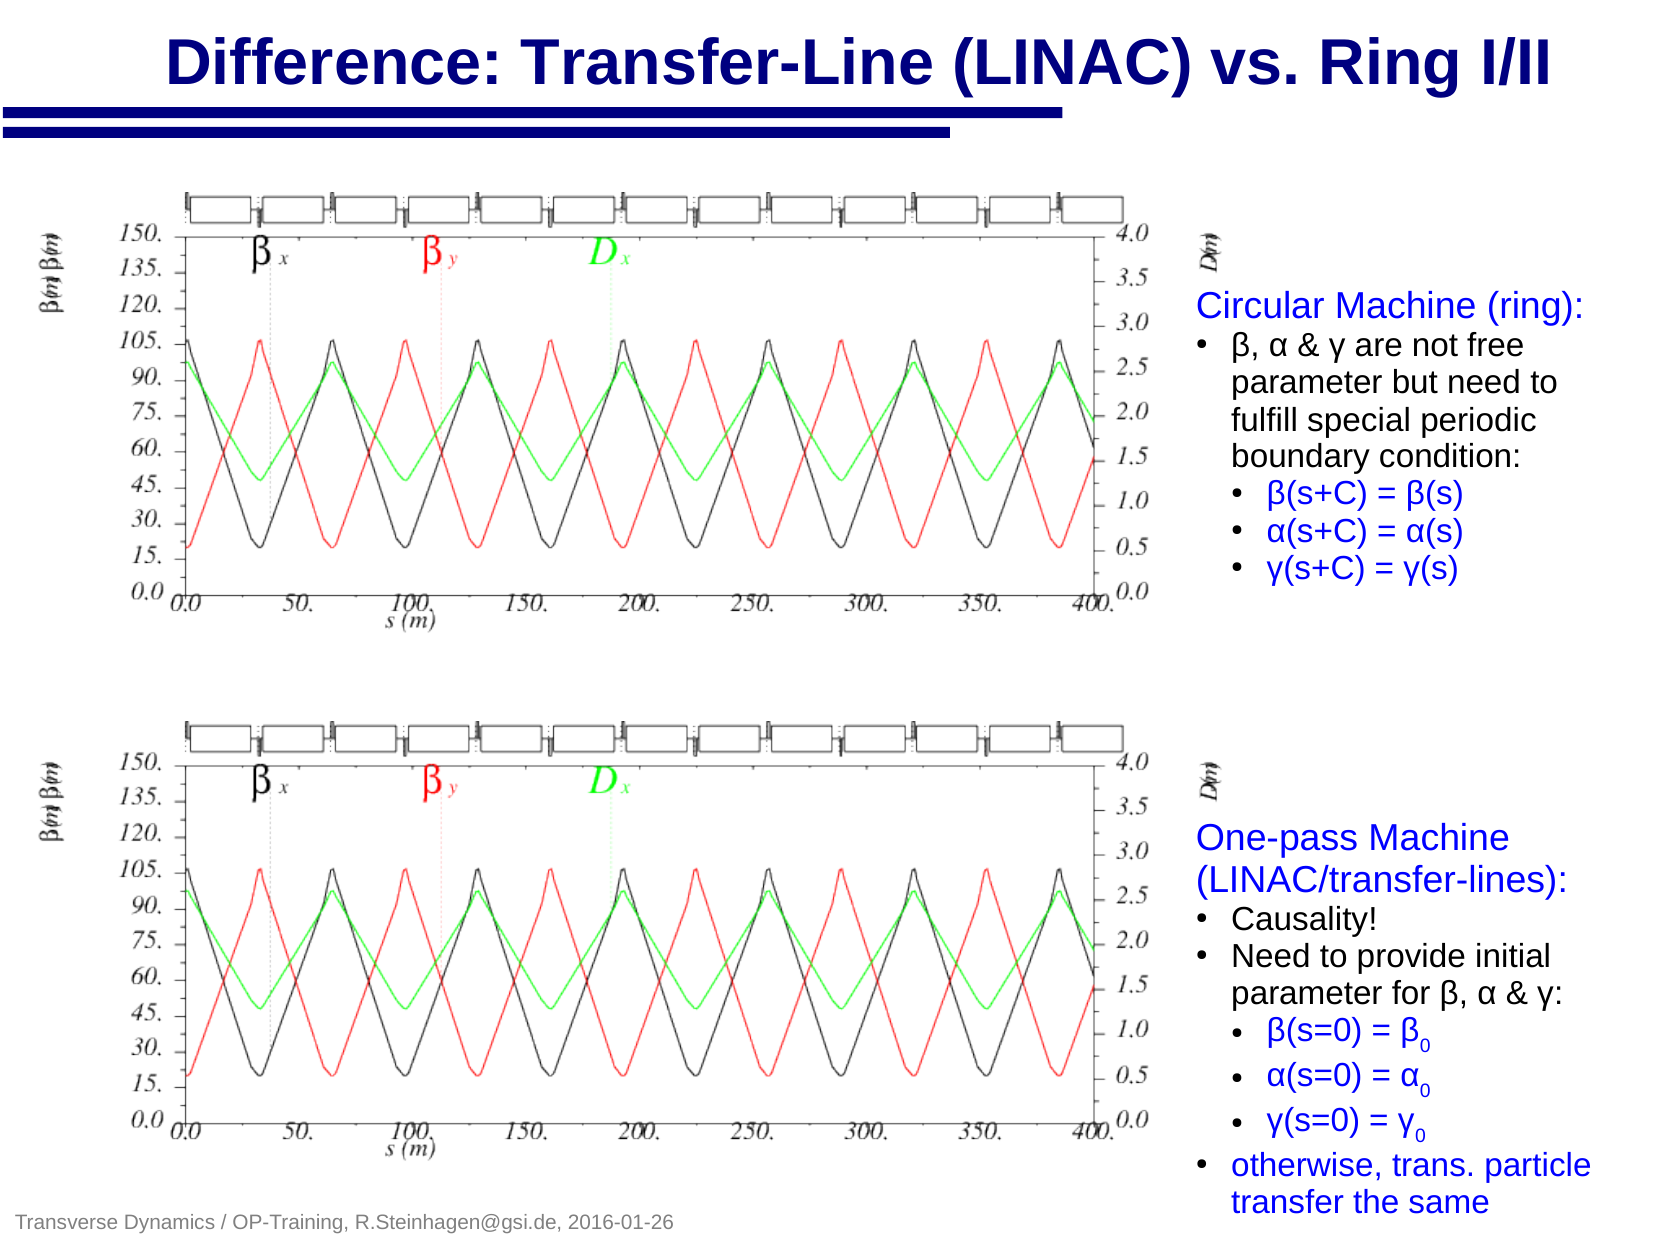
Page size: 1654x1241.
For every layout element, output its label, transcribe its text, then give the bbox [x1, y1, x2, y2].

picture [0, 721, 1297, 1204]
text_box Circular Machine (ring): β, α & γ are not free parameter but need to fulfill special periodic boundary condition: β(s+C) = β(s) α(s+C) = α(s) γ(s+C) = γ(s) [1181, 277, 1642, 594]
title Difference: Transfer-Line (LINAC) vs. Ring I/II [165, 0, 1560, 135]
picture [0, 192, 1297, 676]
text_box One-pass Machine (LINAC/transfer-lines): Causality! Need to provide initial parameter for β, α & γ: β(s=0) = β0 α(s=0) = α0 γ(s=0) = γ0 otherwise, trans. particle transfer the same [1181, 809, 1642, 1229]
